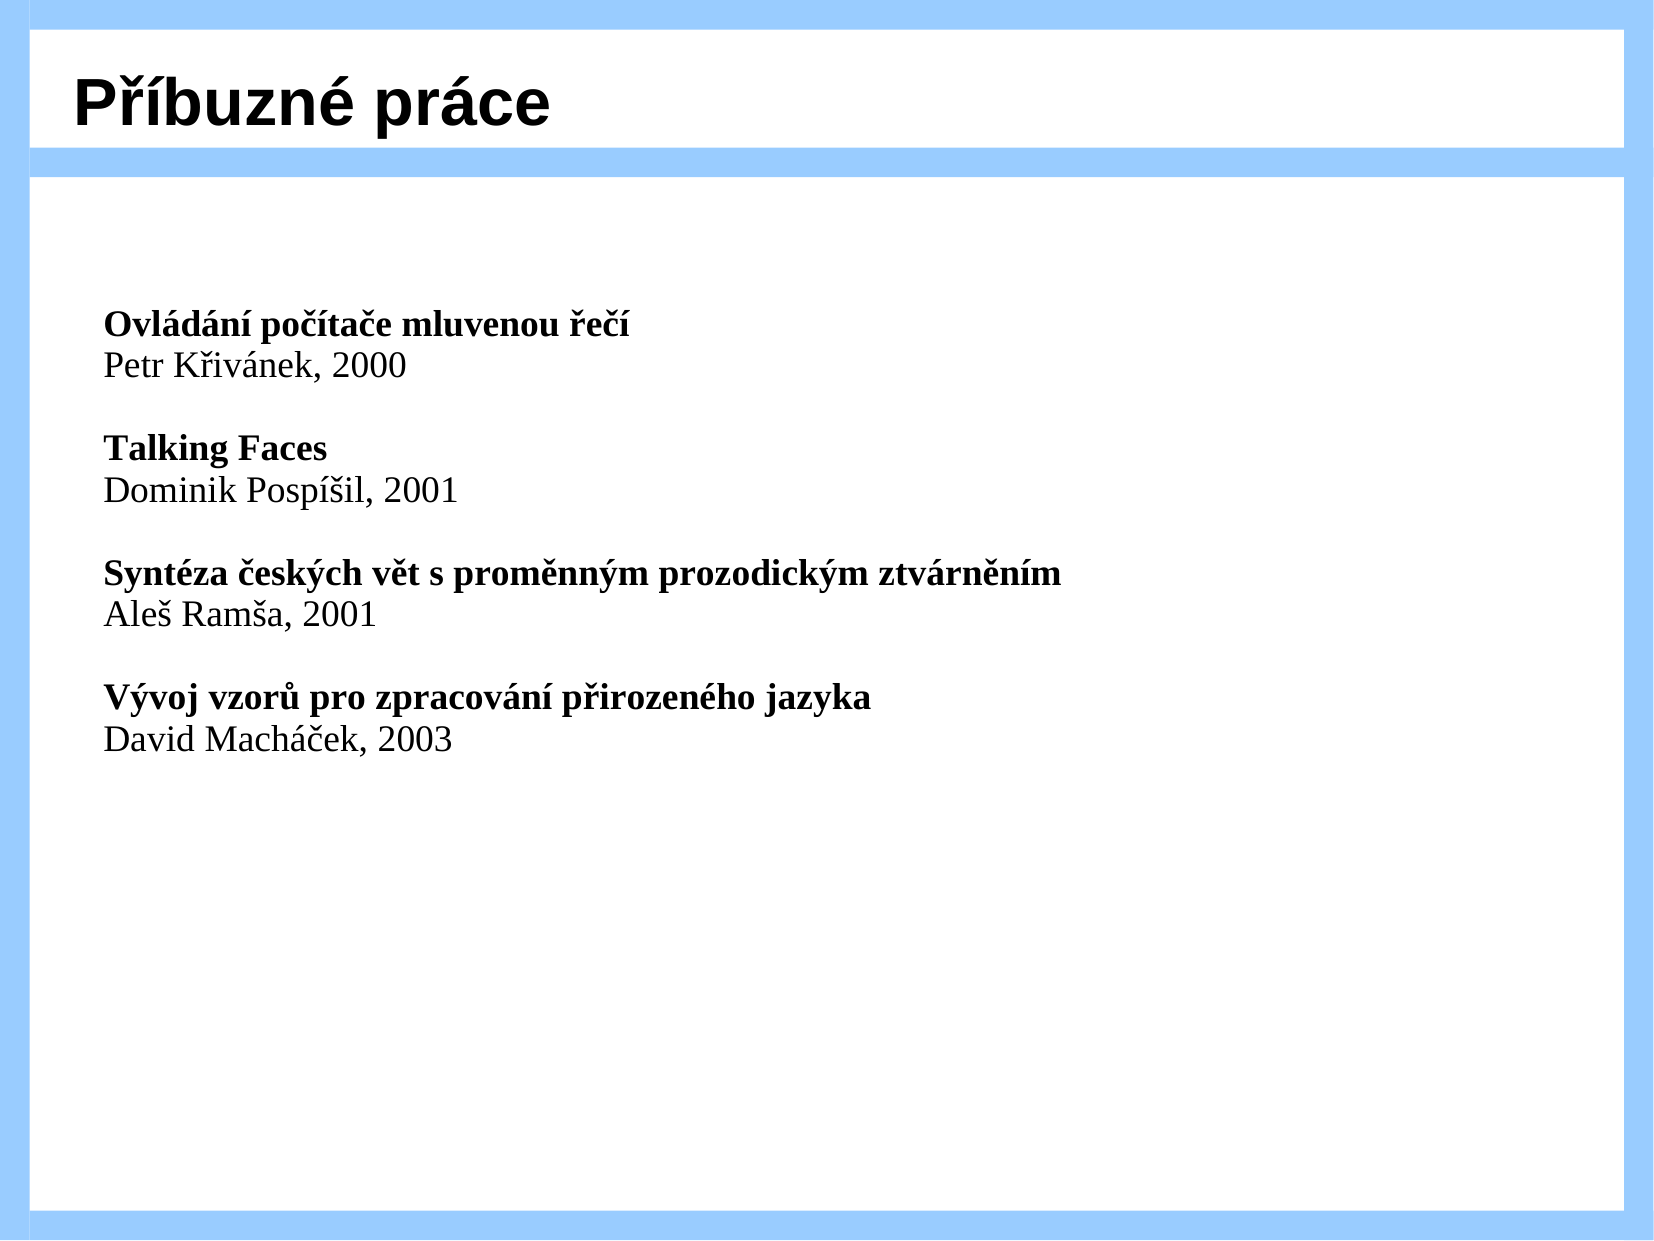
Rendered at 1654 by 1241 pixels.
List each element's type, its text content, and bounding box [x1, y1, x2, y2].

text_box Příbuzné práce [59, 58, 1595, 148]
text_box Ovládání počítače mluvenou řečí Petr Křivánek, 2000 Talking Faces Dominik Pospíšil, 2001 Syntéza českých vět s proměnným prozodickým ztvárněním Aleš Ramša, 2001 Vývoj vzorů pro zpracování přirozeného jazyka David Macháček, 2003 [88, 295, 1565, 1008]
